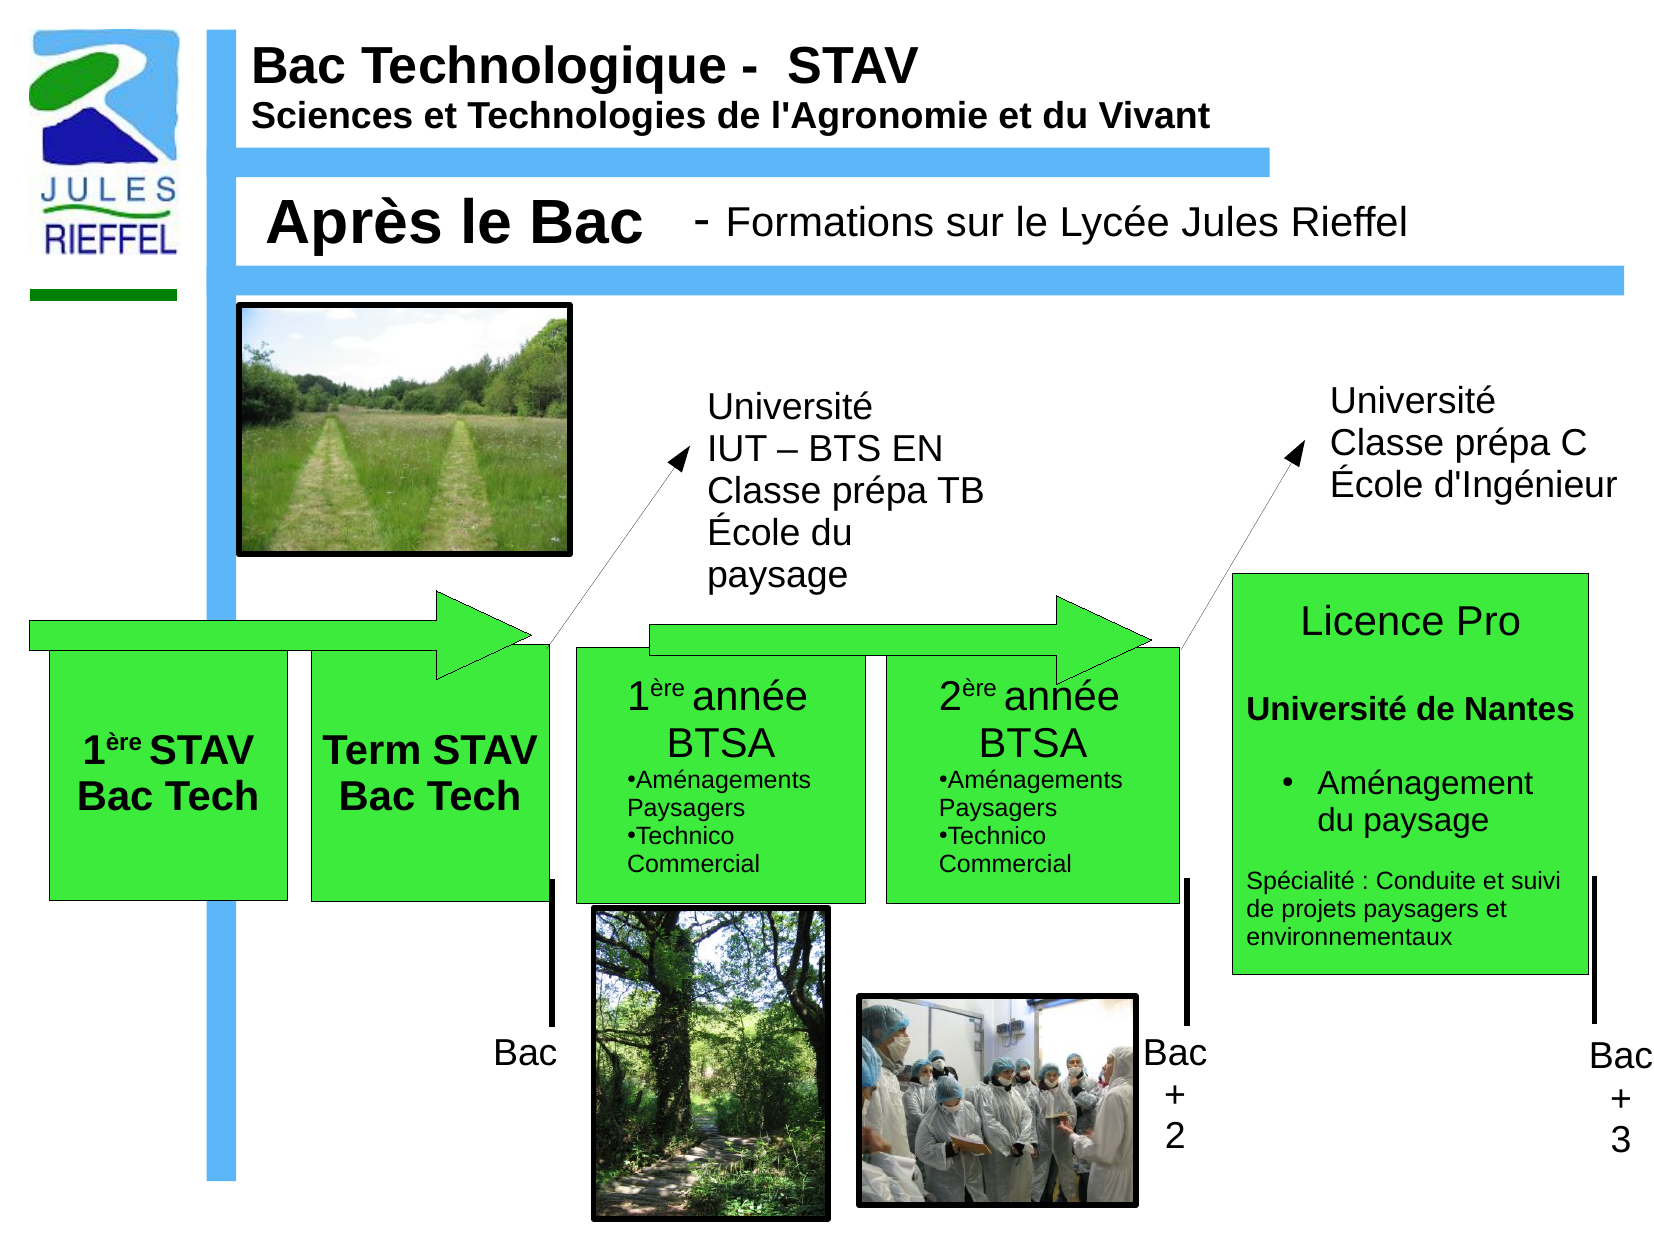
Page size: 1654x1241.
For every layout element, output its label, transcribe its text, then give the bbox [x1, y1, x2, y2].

text_box Université Classe prépa C École d'Ingénieur [1315, 372, 1642, 539]
text_box 2ère année BTSA Aménagements Paysagers Technico Commercial [886, 647, 1180, 904]
text_box 1ère année BTSA Aménagements Paysagers Technico Commercial [576, 647, 866, 904]
text_box Université IUT – BTS EN Classe prépa TB École du paysage [692, 377, 1019, 561]
text_box Licence Pro Université de Nantes Aménagement du paysage Spécialité : Conduite et suivi de projets paysagers et environnementaux [1232, 573, 1589, 975]
picture [596, 910, 826, 1216]
picture [29, 29, 186, 272]
text_box - Formations sur le Lycée Jules Rieffel [679, 159, 1506, 278]
picture [862, 999, 1133, 1203]
text_box Bac [478, 1023, 591, 1081]
text_box Bac + 2 [1139, 1023, 1247, 1165]
text_box Term STAV Bac Tech [311, 644, 550, 902]
picture [242, 307, 567, 552]
text_box [29, 590, 532, 680]
text_box Bac + 3 [1564, 1027, 1654, 1169]
title Après le Bac [265, 177, 650, 266]
text_box [649, 595, 1152, 685]
text_box 1ère STAV Bac Tech [49, 651, 288, 901]
